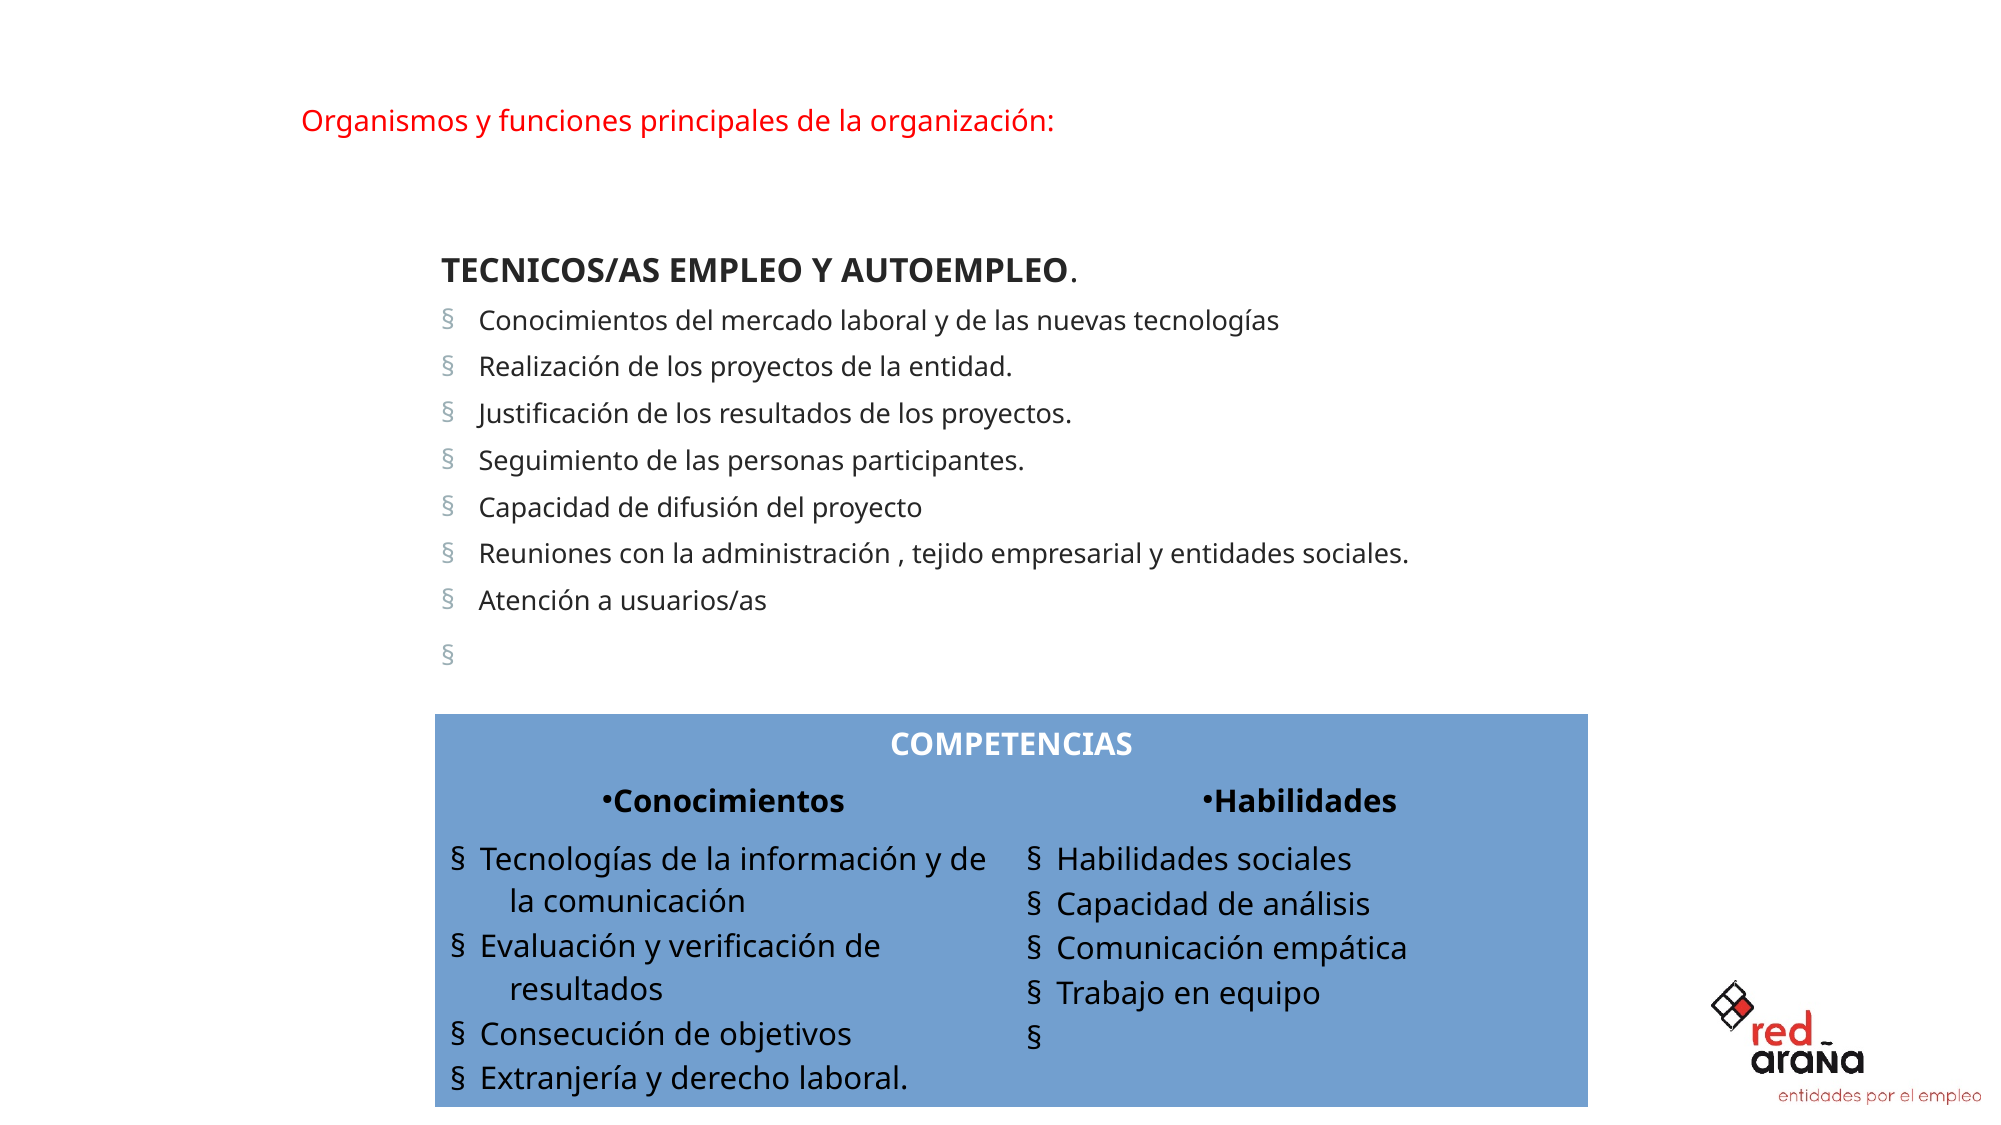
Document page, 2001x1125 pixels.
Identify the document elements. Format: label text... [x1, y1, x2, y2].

table_cell Habilidades [1012, 772, 1588, 829]
table_cell Habilidades sociales Capacidad de análisis Comunicación empática Trabajo en equipo [1012, 829, 1588, 1107]
table_header COMPETENCIAS [435, 714, 1588, 772]
picture [1711, 980, 1981, 1105]
list TECNICOS/AS EMPLEO Y AUTOEMPLEO. Conocimientos del mercado laboral y de las nuevas tecnologías Realización de los proyectos de la entidad. Justificación de los resultados de los proyectos. Seguimiento de las personas participantes. Capacidad de difusión del proyecto Reuniones con la administración , tejido empresarial y entidades sociales. Atención a usuarios/as [426, 200, 1770, 692]
text_box Organismos y funciones principales de la organización: [286, 92, 1265, 179]
table_cell Conocimientos [435, 772, 1012, 829]
table_cell Tecnologías de la información y de la comunicación Evaluación y verificación de resultados Consecución de objetivos Extranjería y derecho laboral. [435, 829, 1012, 1107]
